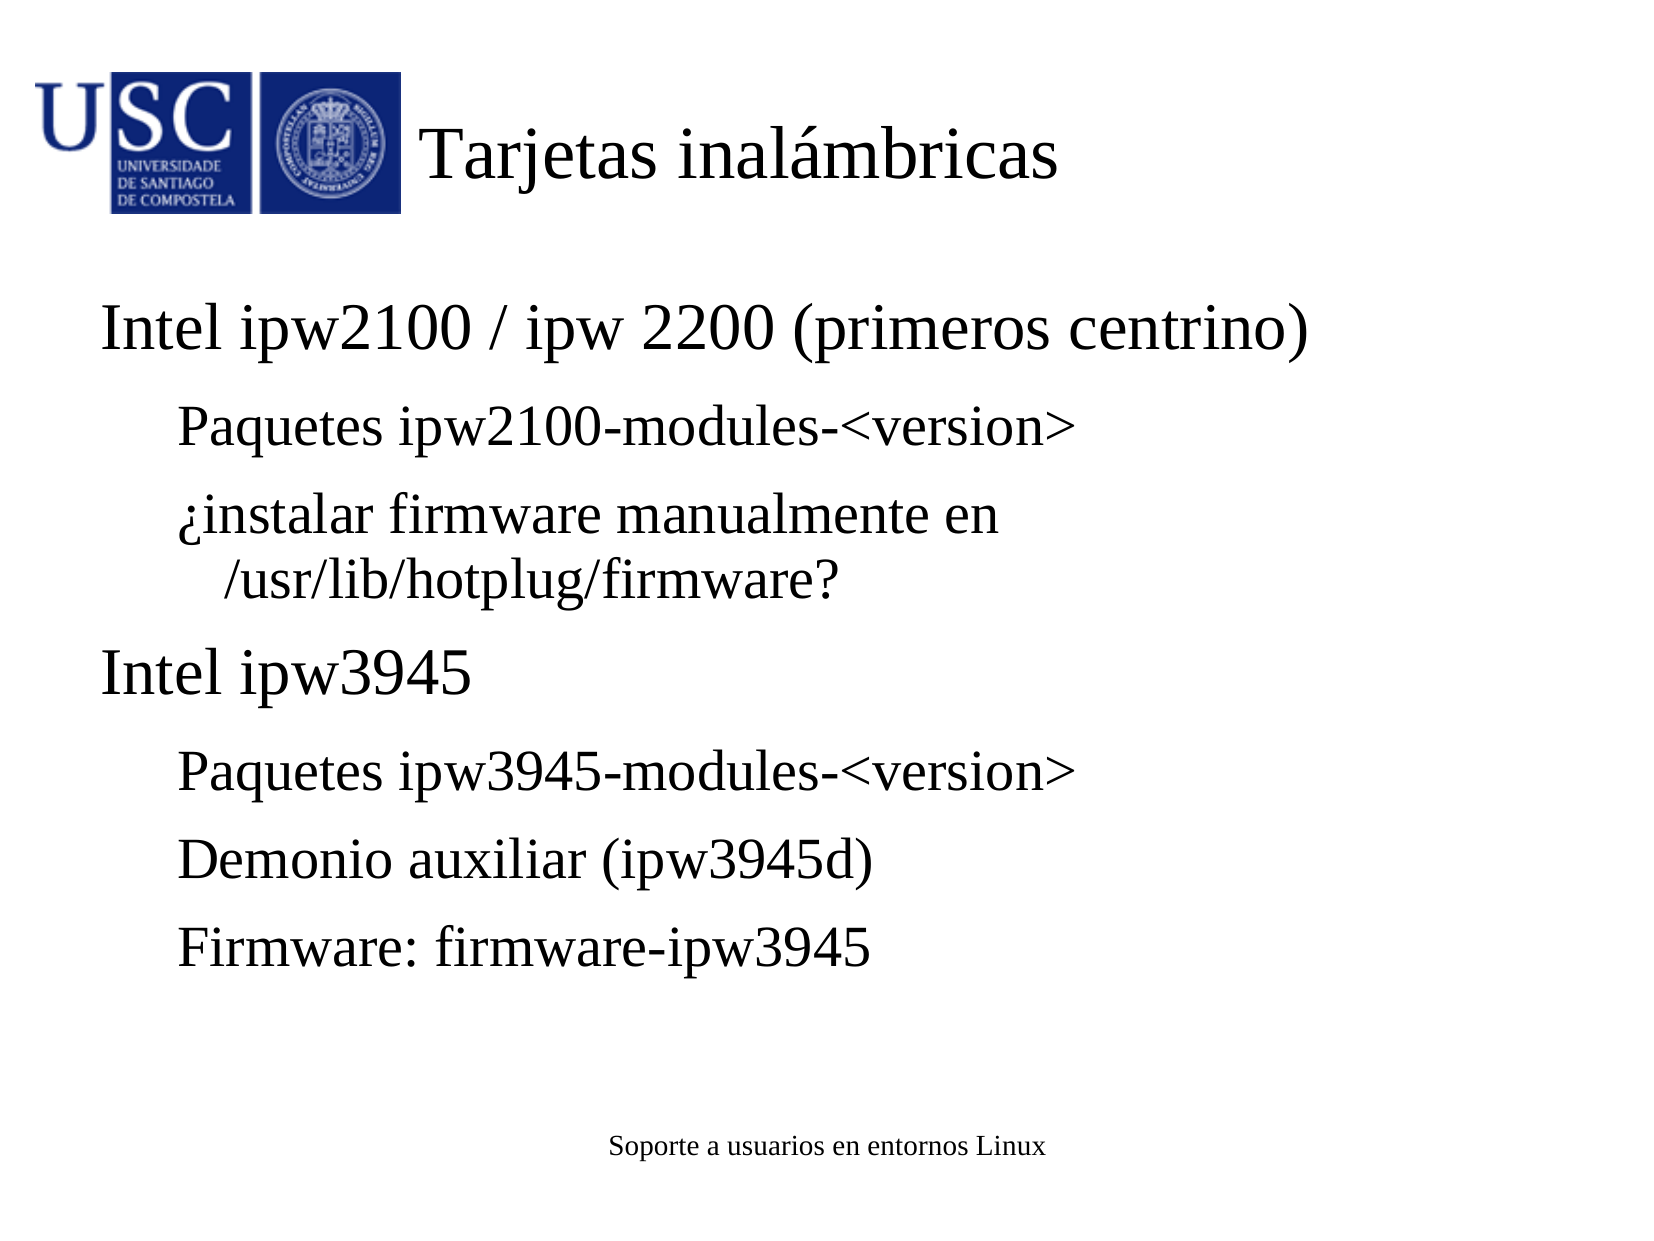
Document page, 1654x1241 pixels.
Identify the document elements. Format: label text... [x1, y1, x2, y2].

title Tarjetas inalámbricas [418, 49, 1571, 257]
list Intel ipw2100 / ipw 2200 (primeros centrino) Paquetes ipw2100-modules-<version> ¿instalar firmware manualmente en /usr/lib/hotplug/firmware? Intel ipw3945 Paquetes ipw3945-modules-<version> Demonio auxiliar (ipw3945d) Firmware: firmware-ipw3945 [82, 290, 1571, 1109]
picture [35, 72, 401, 214]
